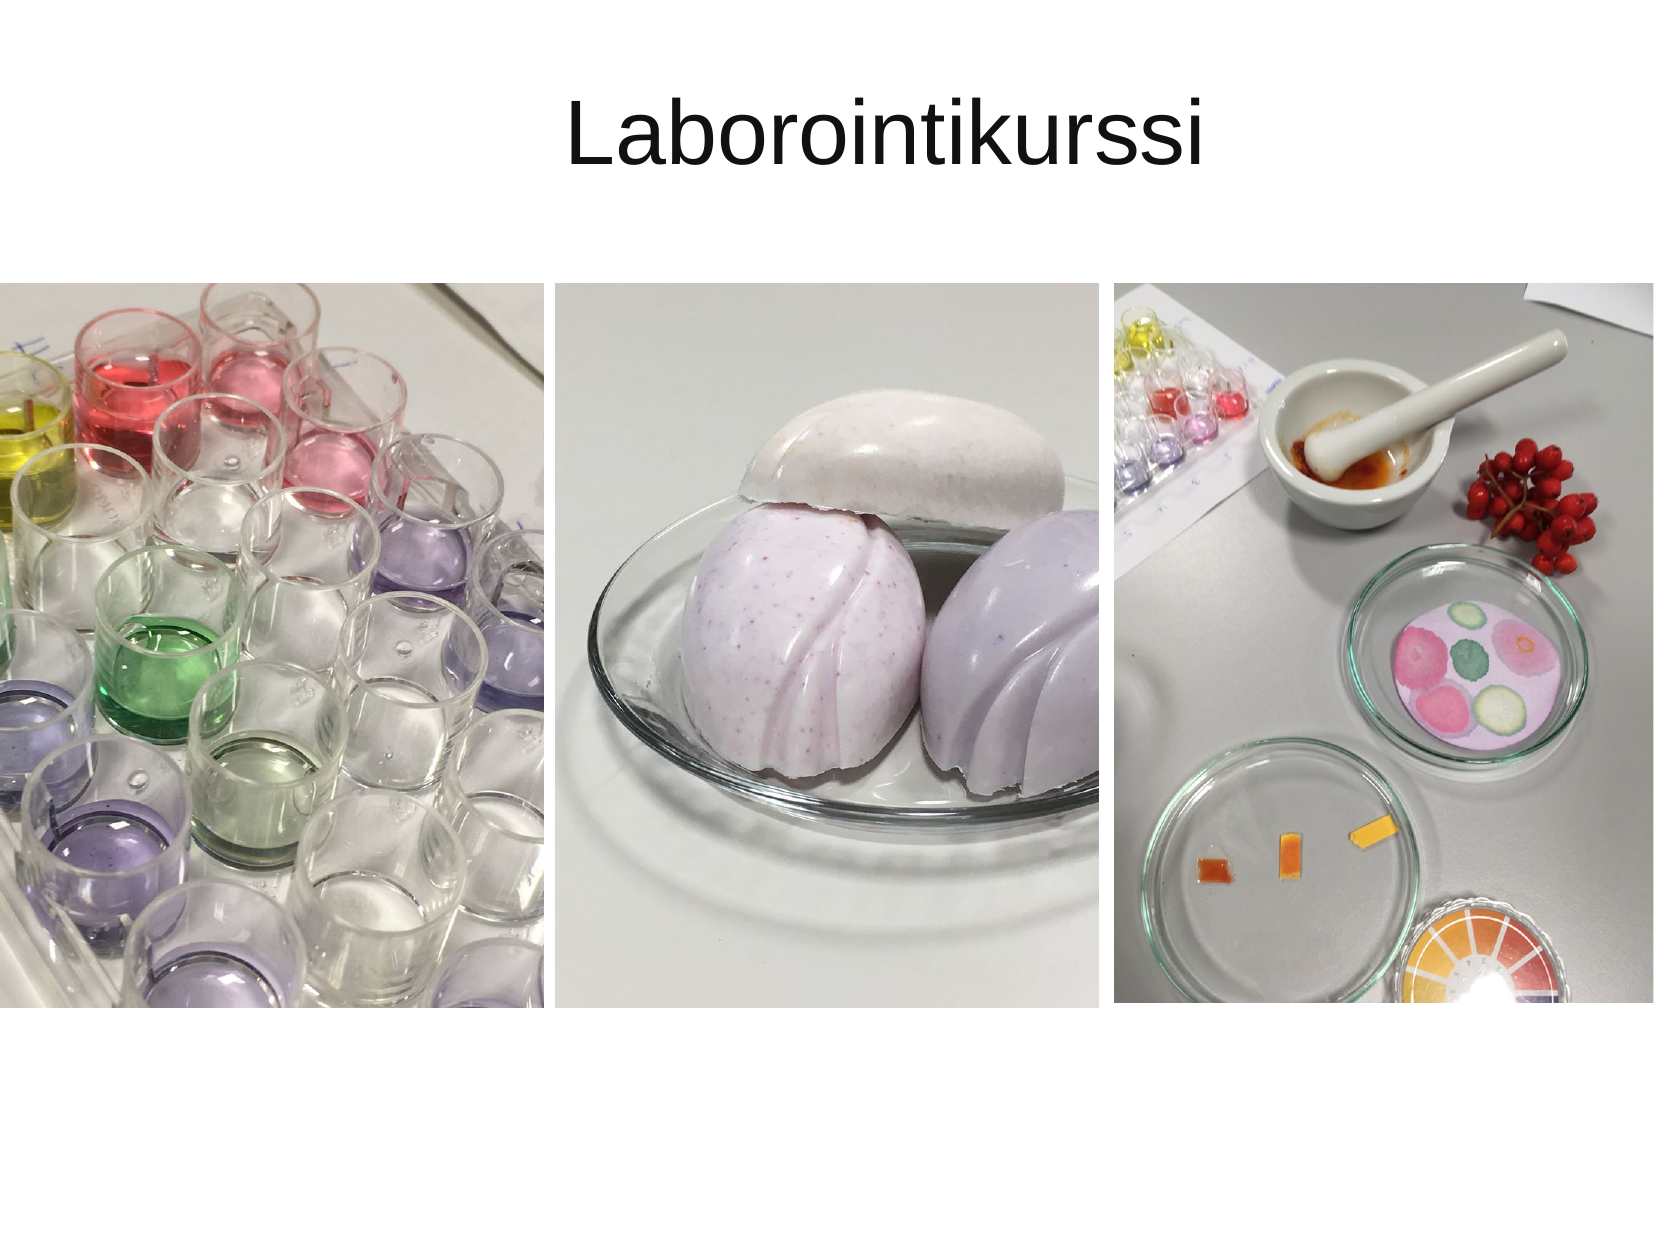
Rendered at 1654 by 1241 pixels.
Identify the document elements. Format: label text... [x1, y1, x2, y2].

title Laborointikurssi [141, 29, 1630, 237]
picture [1114, 283, 1654, 1003]
picture [555, 283, 1099, 1008]
picture [0, 283, 544, 1008]
